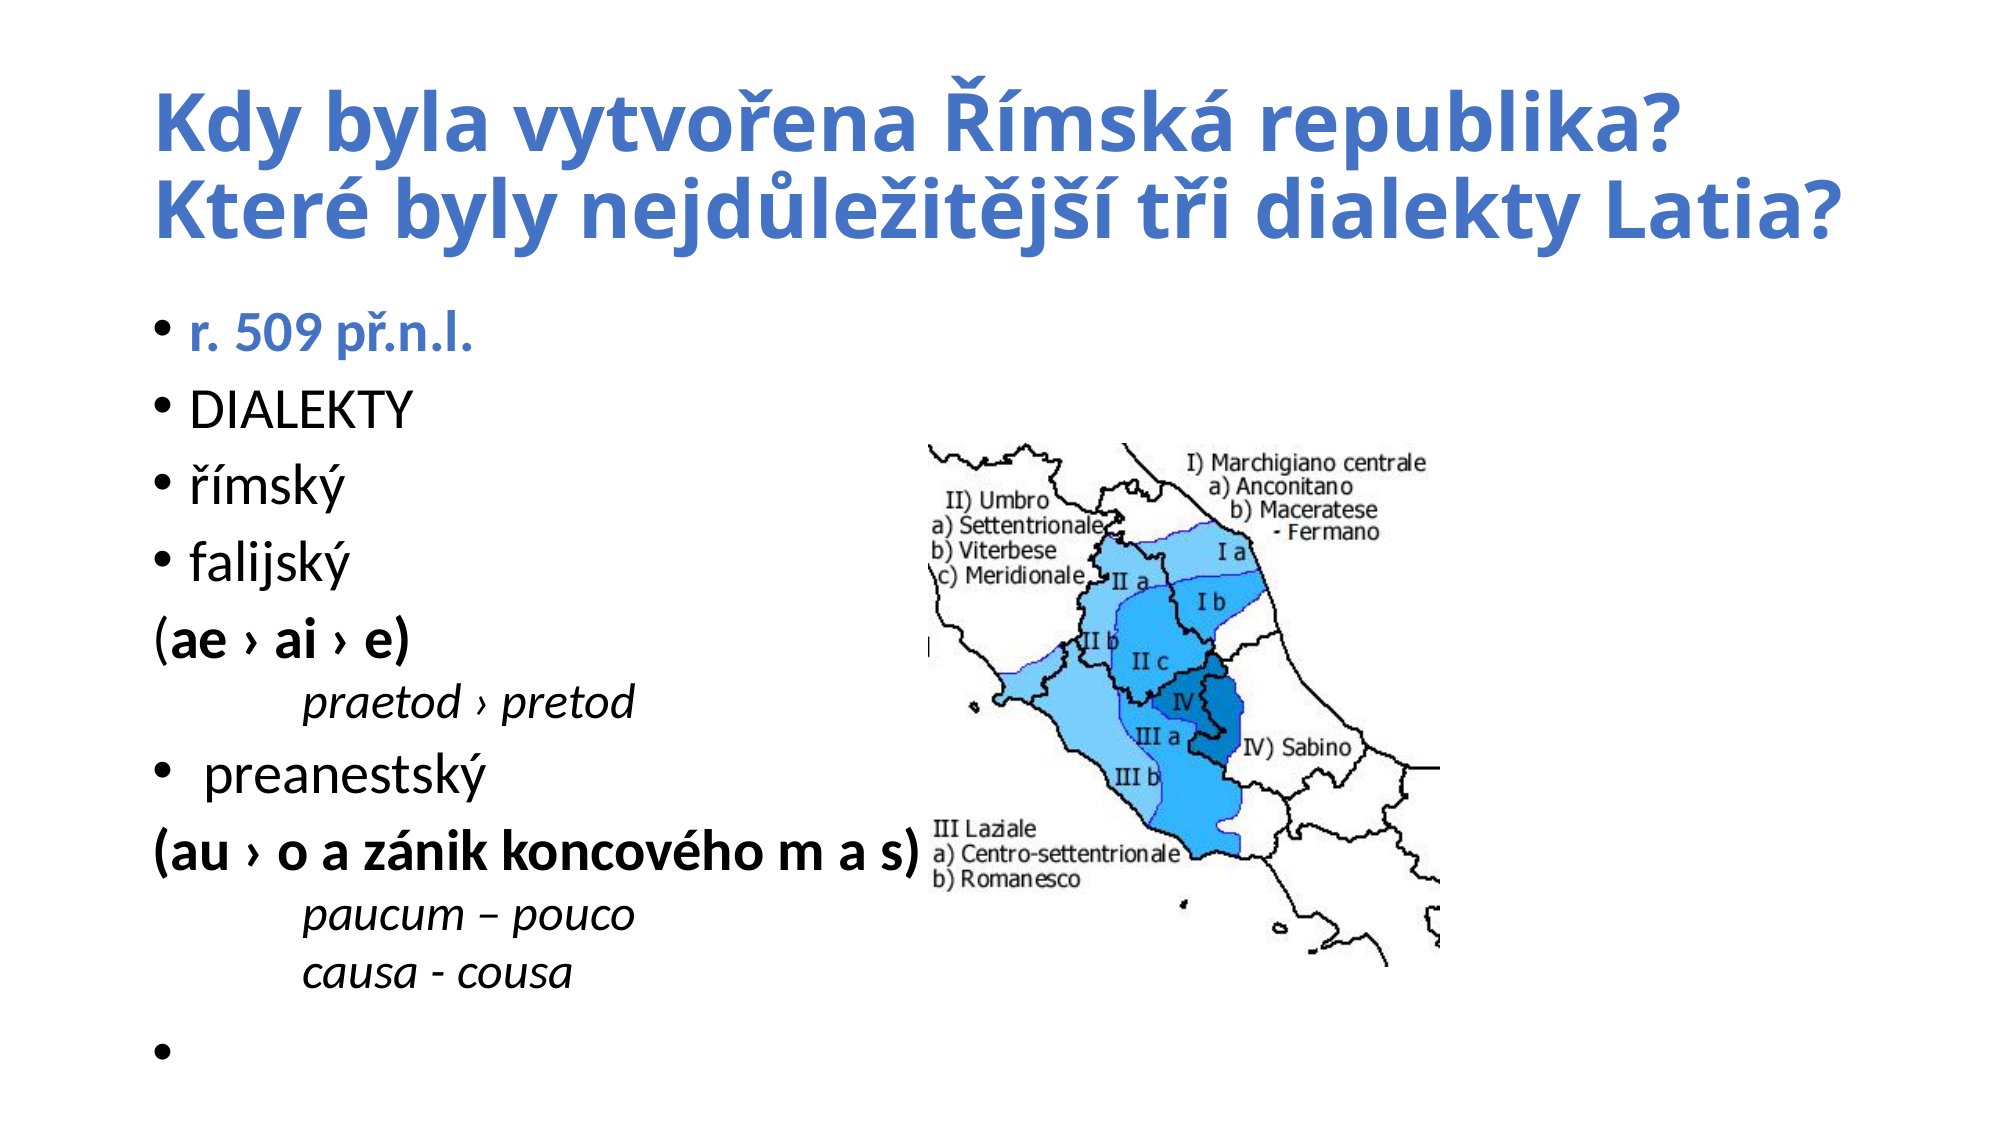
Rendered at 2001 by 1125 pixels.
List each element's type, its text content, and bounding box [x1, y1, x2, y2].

title Kdy byla vytvořena Římská republika? Které byly nejdůležitější tři dialekty Latia? [137, 59, 1863, 278]
list r. 509 př.n.l. DIALEKTY římský falijský (ae › ai › e) praetod › pretod preanestský (au › o a zánik koncového m a s) paucum – pouco causa - cousa [137, 299, 1863, 1014]
picture [928, 443, 1440, 967]
